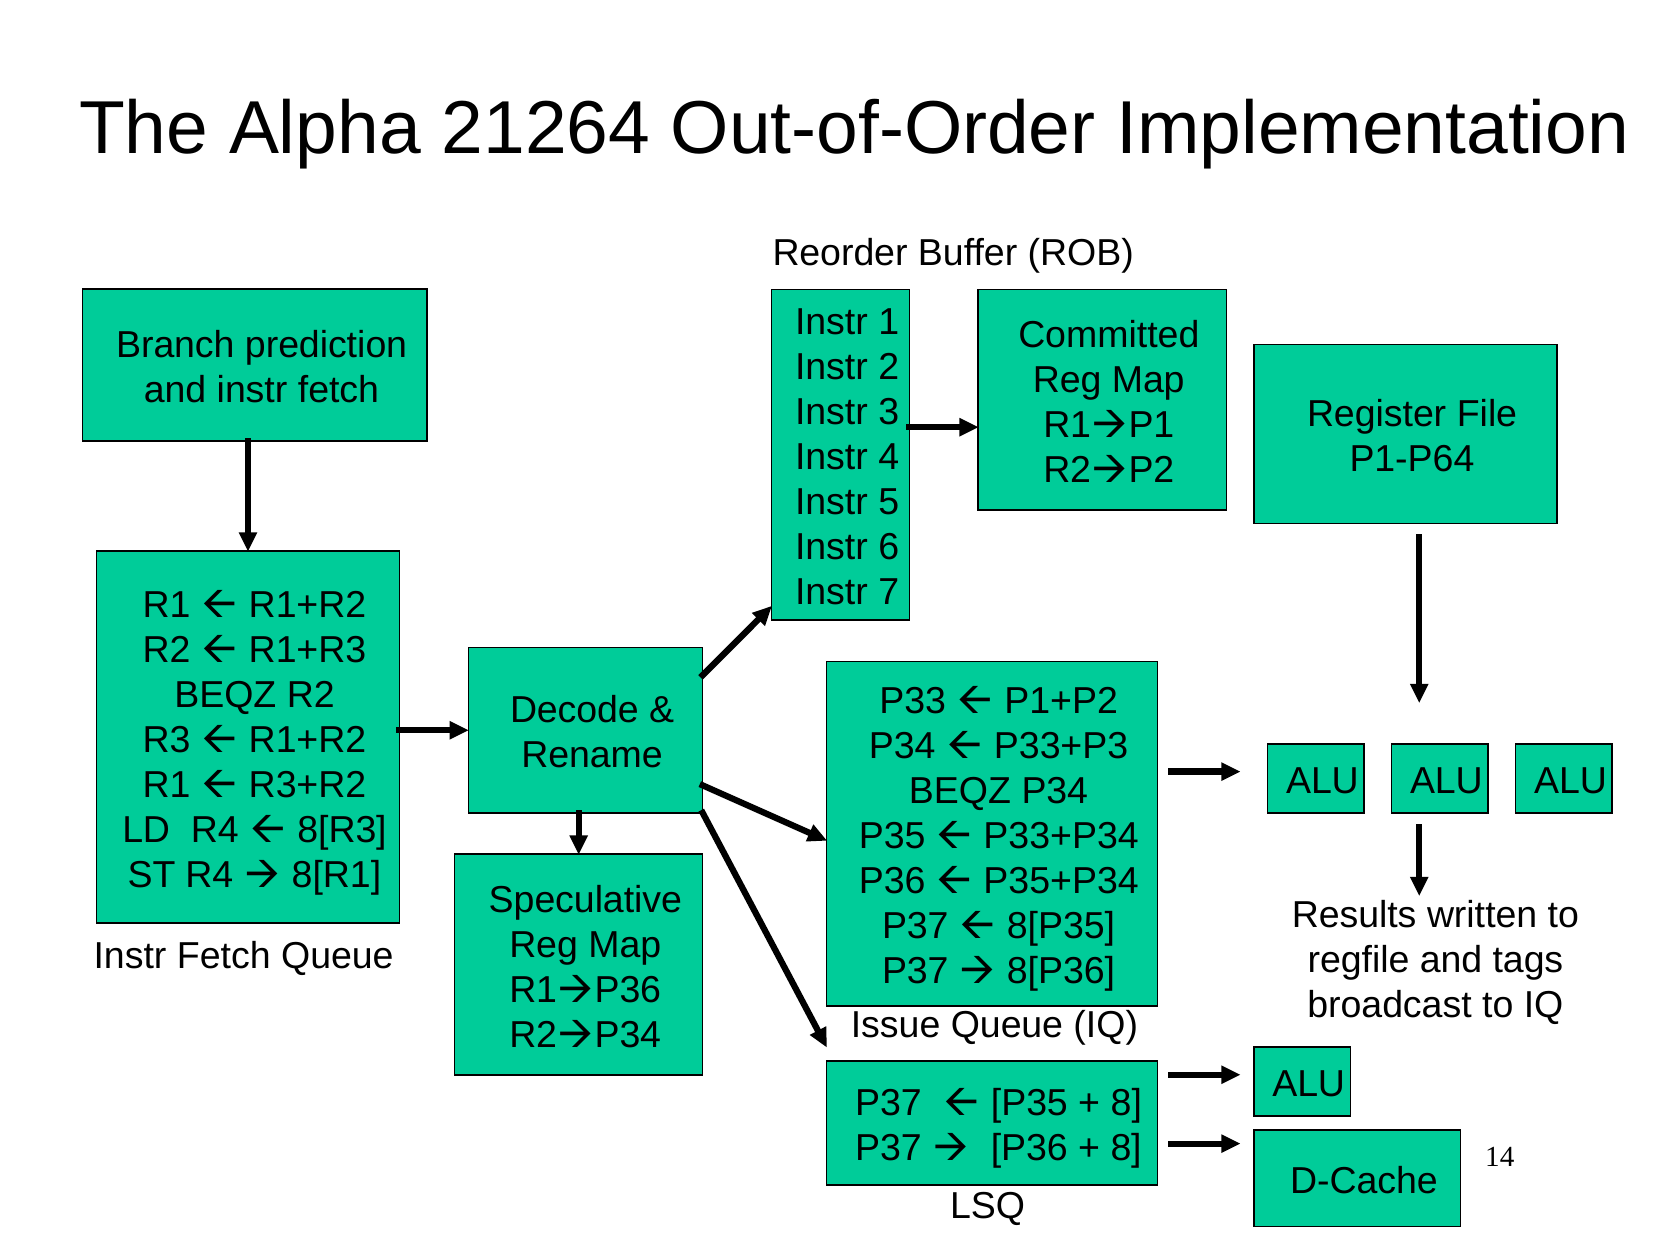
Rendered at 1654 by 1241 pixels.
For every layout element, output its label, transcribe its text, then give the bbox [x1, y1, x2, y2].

text_box Results written to regfile and tags broadcast to IQ [1263, 881, 1595, 1033]
text_box Speculative Reg Map R1P36 R2P34 [454, 854, 703, 1075]
text_box ALU [1267, 743, 1365, 813]
text_box Issue Queue (IQ) [822, 992, 1154, 1053]
text_box Committed Reg Map R1P1 R2P2 [978, 289, 1227, 510]
text_box ALU [1391, 743, 1489, 813]
text_box <number> [1461, 1129, 1530, 1213]
text_box Branch prediction and instr fetch [82, 289, 428, 441]
text_box <number> [1184, 1129, 1253, 1213]
text_box D-Cache [1253, 1129, 1461, 1227]
text_box Instr 1 Instr 2 Instr 3 Instr 4 Instr 5 Instr 6 Instr 7 [771, 289, 910, 621]
text_box P33  P1+P2 P34  P33+P3 BEQZ P34 P35  P33+P34 P36  P35+P34 P37  8[P35] P37  8[P36] [826, 661, 1158, 1006]
text_box ALU [1253, 1047, 1351, 1117]
text_box R1  R1+R2 R2  R1+R3 BEQZ R2 R3  R1+R2 R1  R3+R2 LD R4  8[R3] ST R4  8[R1] [96, 551, 400, 923]
text_box Decode & Rename [468, 647, 703, 813]
text_box ALU [1515, 743, 1613, 813]
text_box The Alpha 21264 Out-of-Order Implementation [64, 71, 1646, 177]
text_box Instr Fetch Queue [65, 923, 409, 984]
text_box Register File P1-P64 [1253, 344, 1557, 524]
text_box P37  [P35 + 8] P37  [P36 + 8] [826, 1060, 1158, 1185]
text_box LSQ [922, 1173, 1041, 1235]
text_box Reorder Buffer (ROB) [744, 220, 1149, 281]
